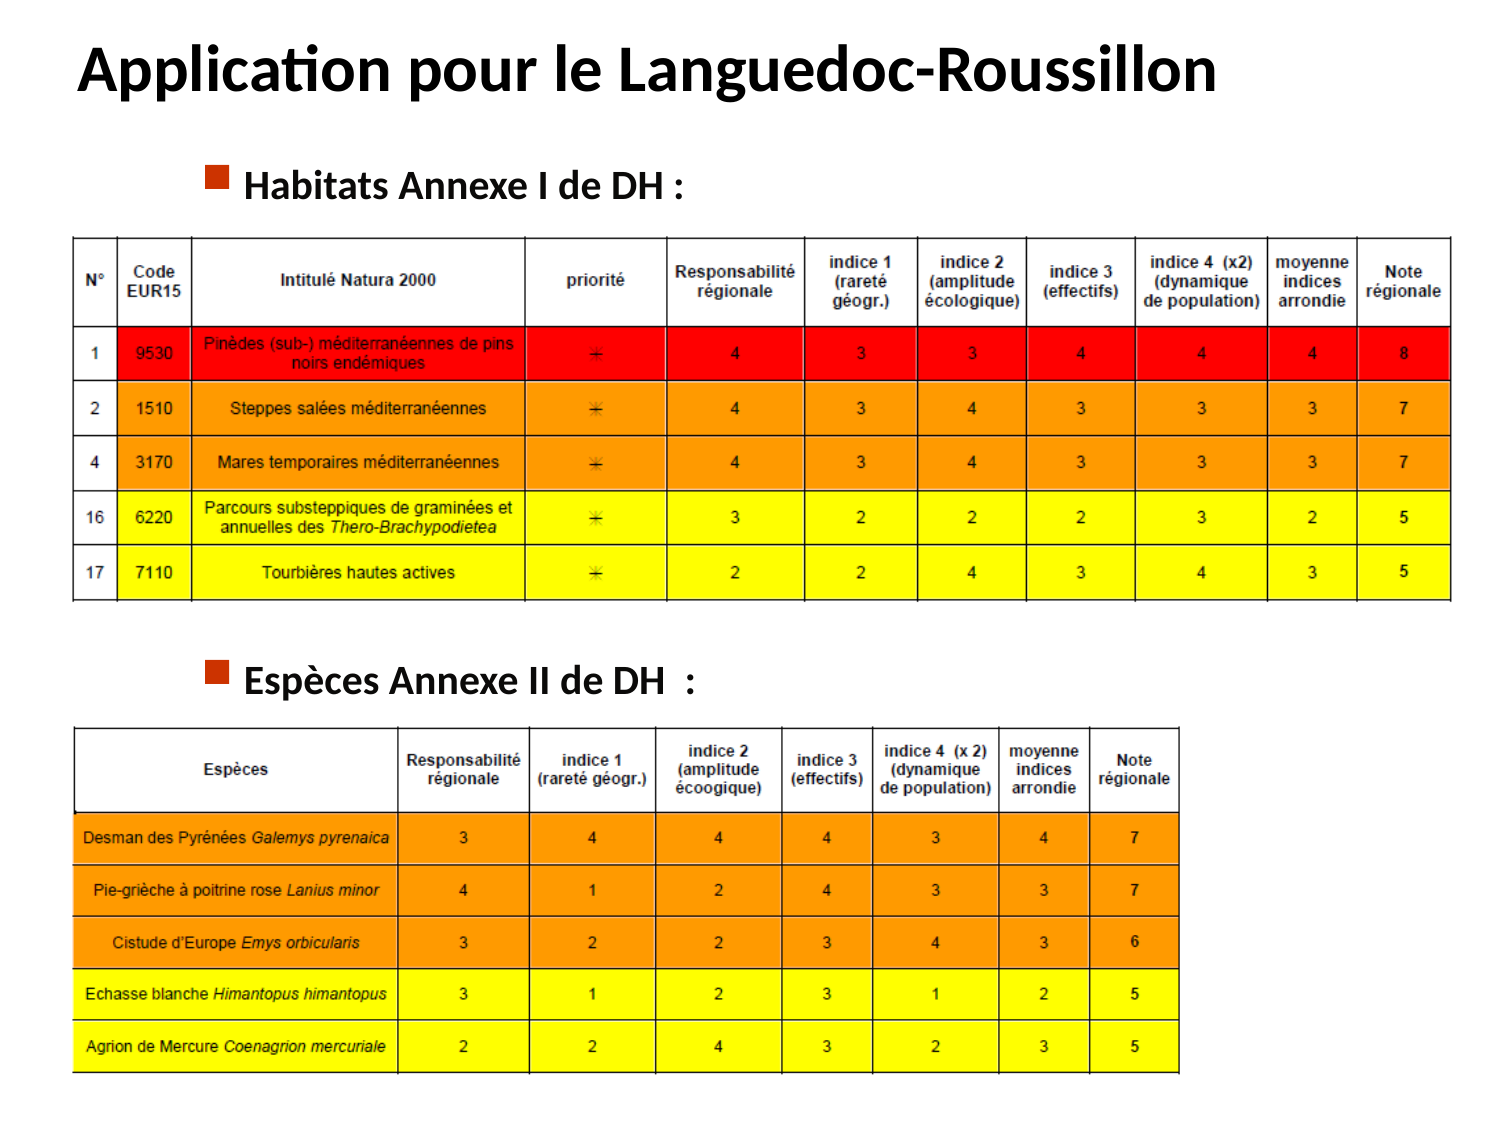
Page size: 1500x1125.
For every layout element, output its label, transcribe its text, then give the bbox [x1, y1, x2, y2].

picture [41, 720, 1195, 1084]
text_box Application pour le Languedoc-Roussillon [62, 0, 1463, 112]
text_box Habitats Annexe I de DH : [0, 150, 1412, 225]
picture [41, 224, 1454, 618]
text_box Espèces Annexe II de DH : [0, 645, 1412, 720]
